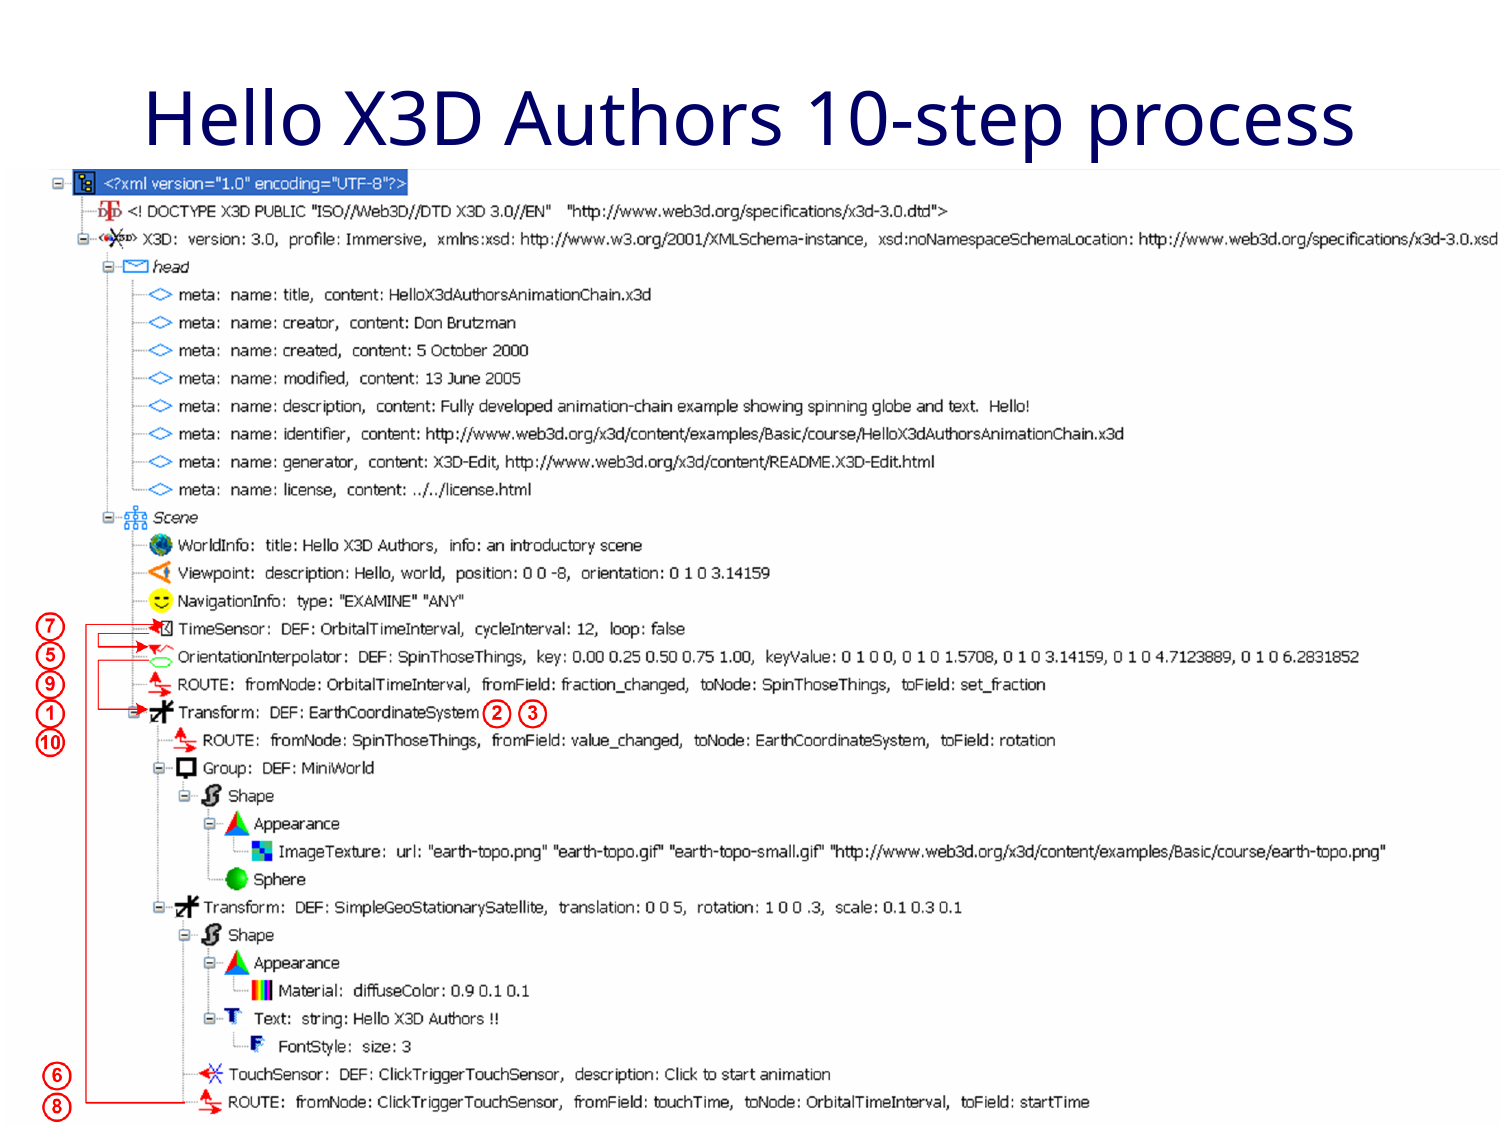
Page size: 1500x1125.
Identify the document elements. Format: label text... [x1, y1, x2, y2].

title Hello X3D Authors 10-step process [112, 44, 1388, 168]
picture [5, 168, 1500, 1125]
